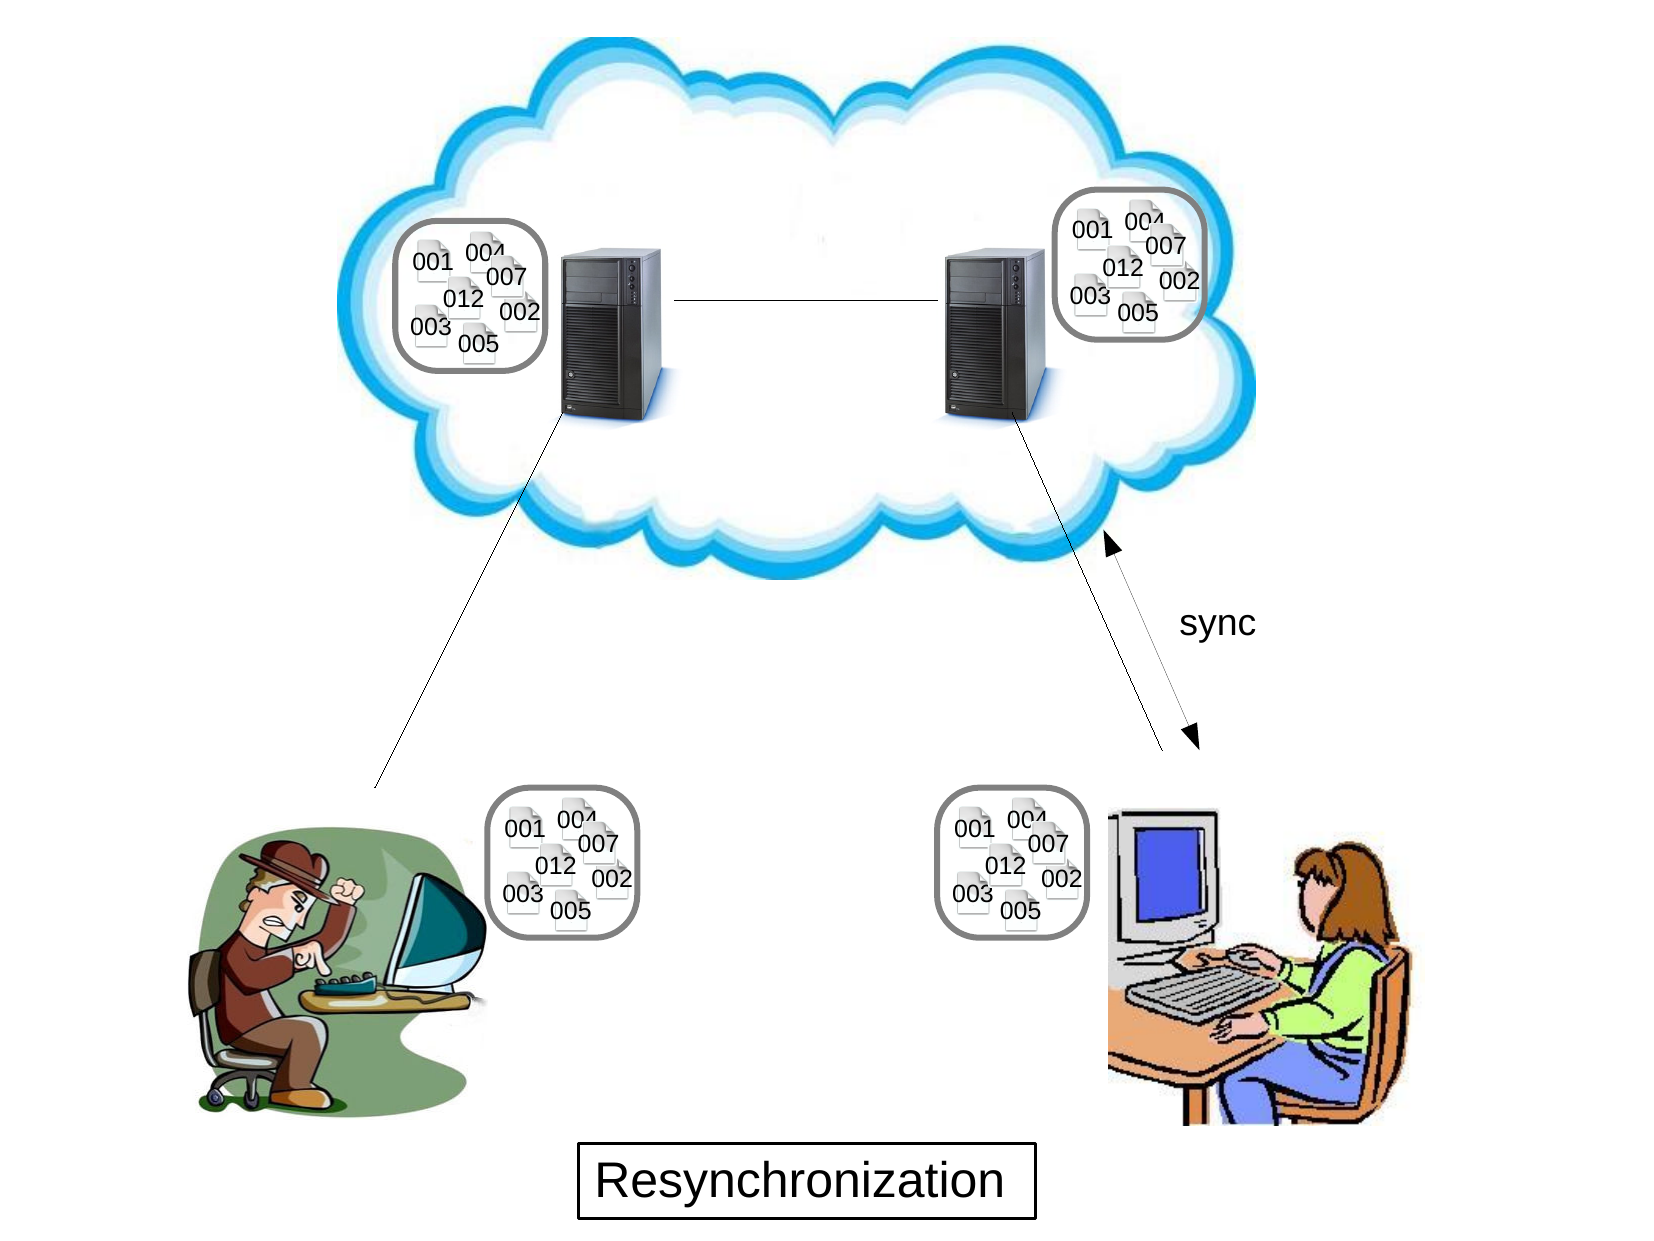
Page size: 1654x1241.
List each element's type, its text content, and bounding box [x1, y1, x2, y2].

text_box sync [1164, 594, 1272, 653]
picture [337, 37, 1256, 580]
picture [501, 797, 634, 933]
picture [951, 797, 1084, 933]
picture [1108, 807, 1425, 1126]
text_box Resynchronization [578, 1143, 1036, 1219]
picture [187, 825, 488, 1120]
